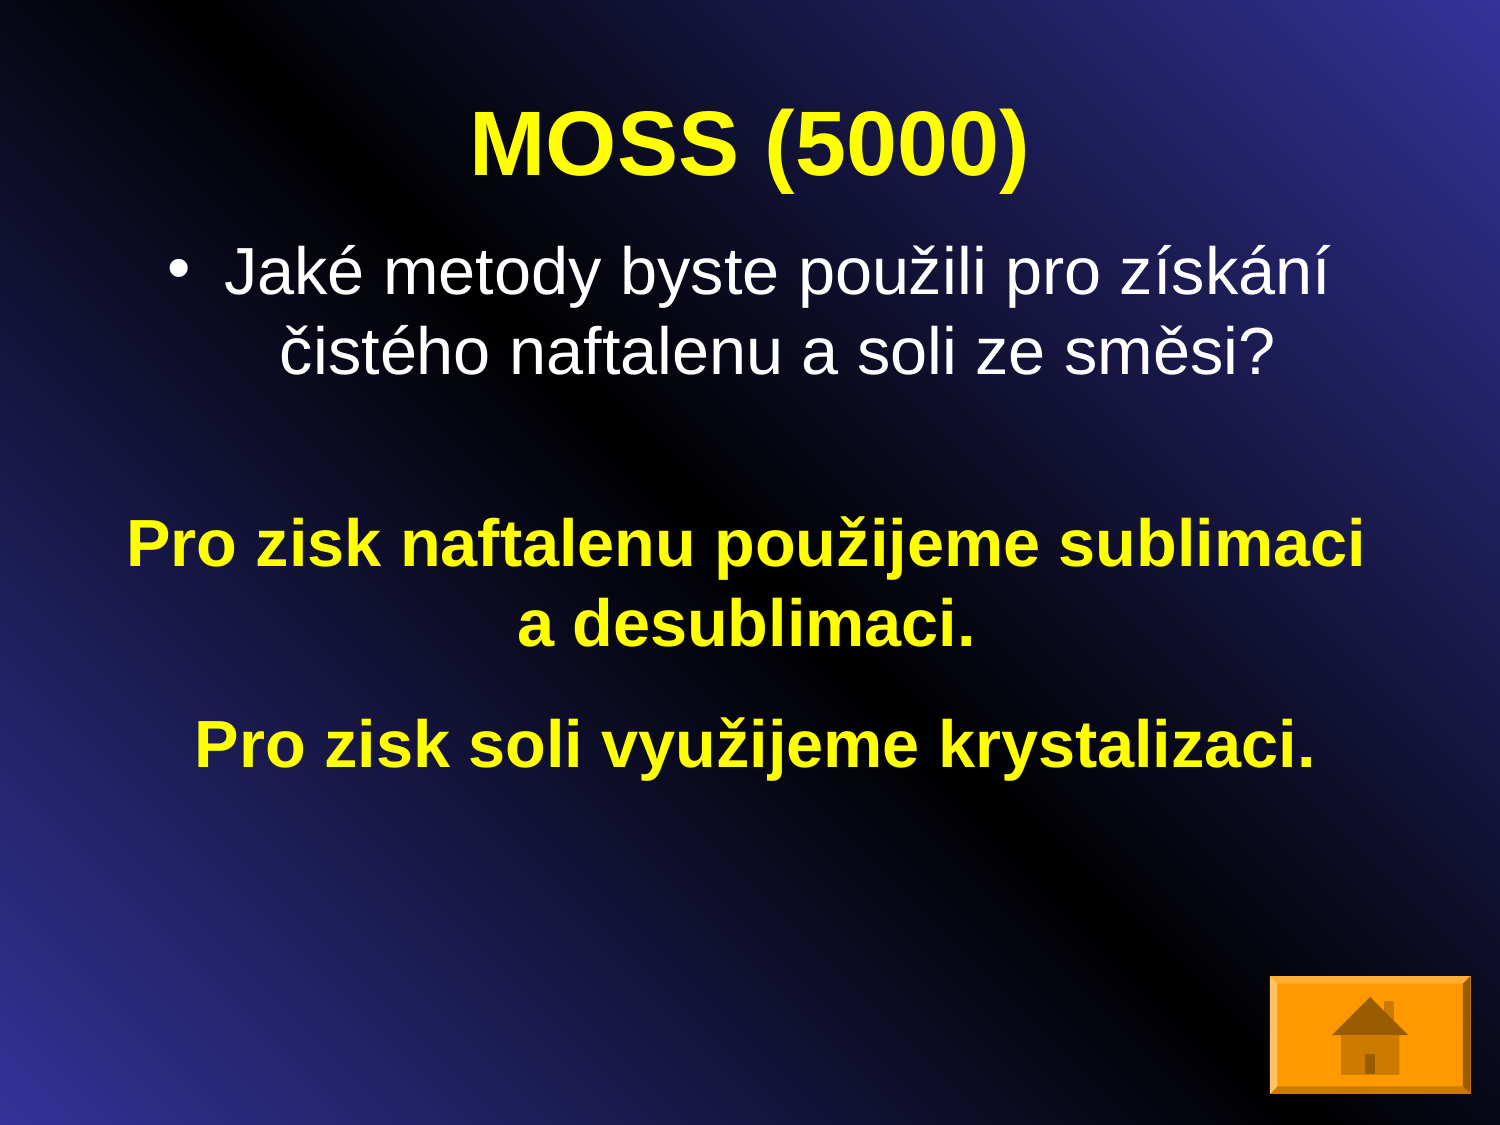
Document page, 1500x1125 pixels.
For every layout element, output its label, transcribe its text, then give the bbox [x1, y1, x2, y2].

text_box Pro zisk naftalenu použijeme sublimaci a desublimaci. Pro zisk soli využijeme krystalizaci. [64, 491, 1447, 789]
title MOSS (5000) [75, 45, 1426, 219]
text_box [1271, 976, 1471, 1094]
list Jaké metody byste použili pro získání čistého naftalenu a soli ze směsi? [41, 219, 1459, 409]
